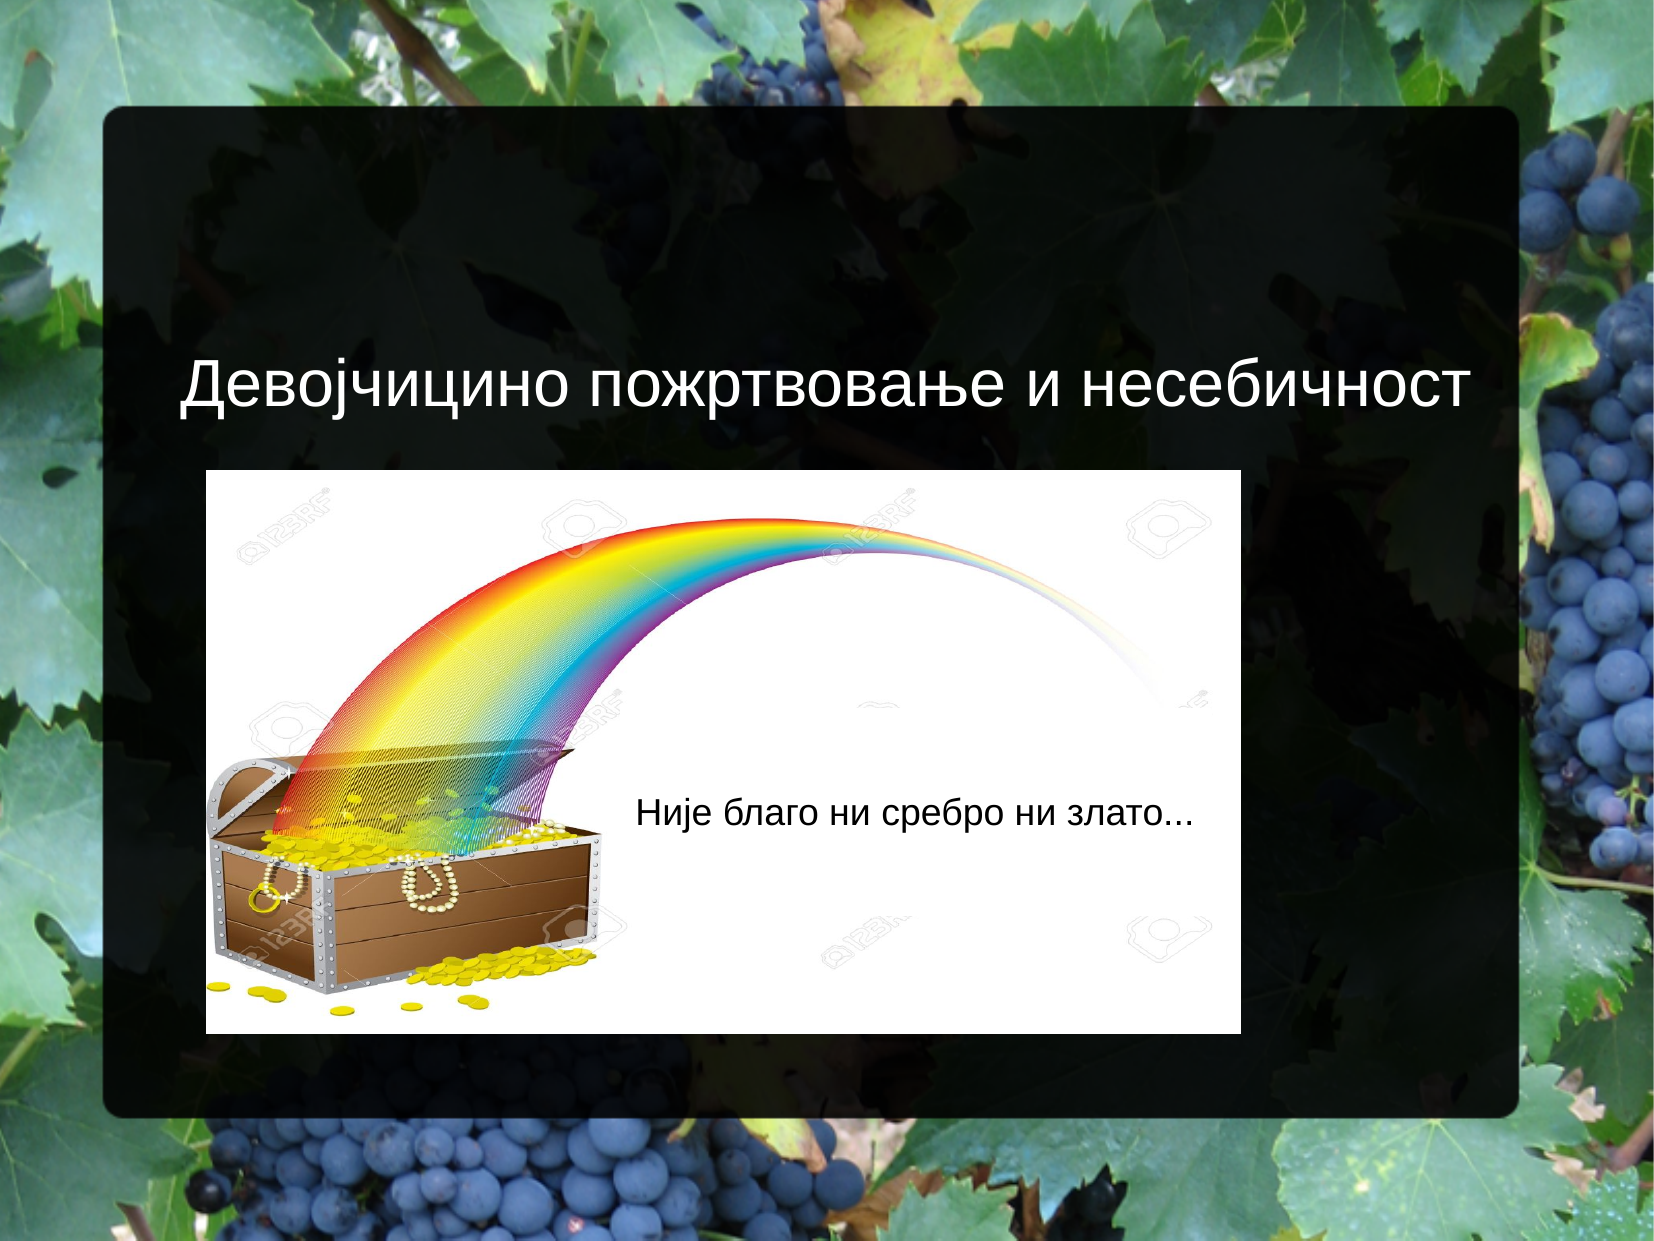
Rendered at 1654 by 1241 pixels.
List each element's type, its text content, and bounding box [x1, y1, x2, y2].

picture [0, 0, 1654, 1241]
subtitle Девојчицино пожртвовање и несебичност [177, 29, 1477, 739]
text_box Није благо ни сребро ни злато... [620, 739, 1211, 916]
